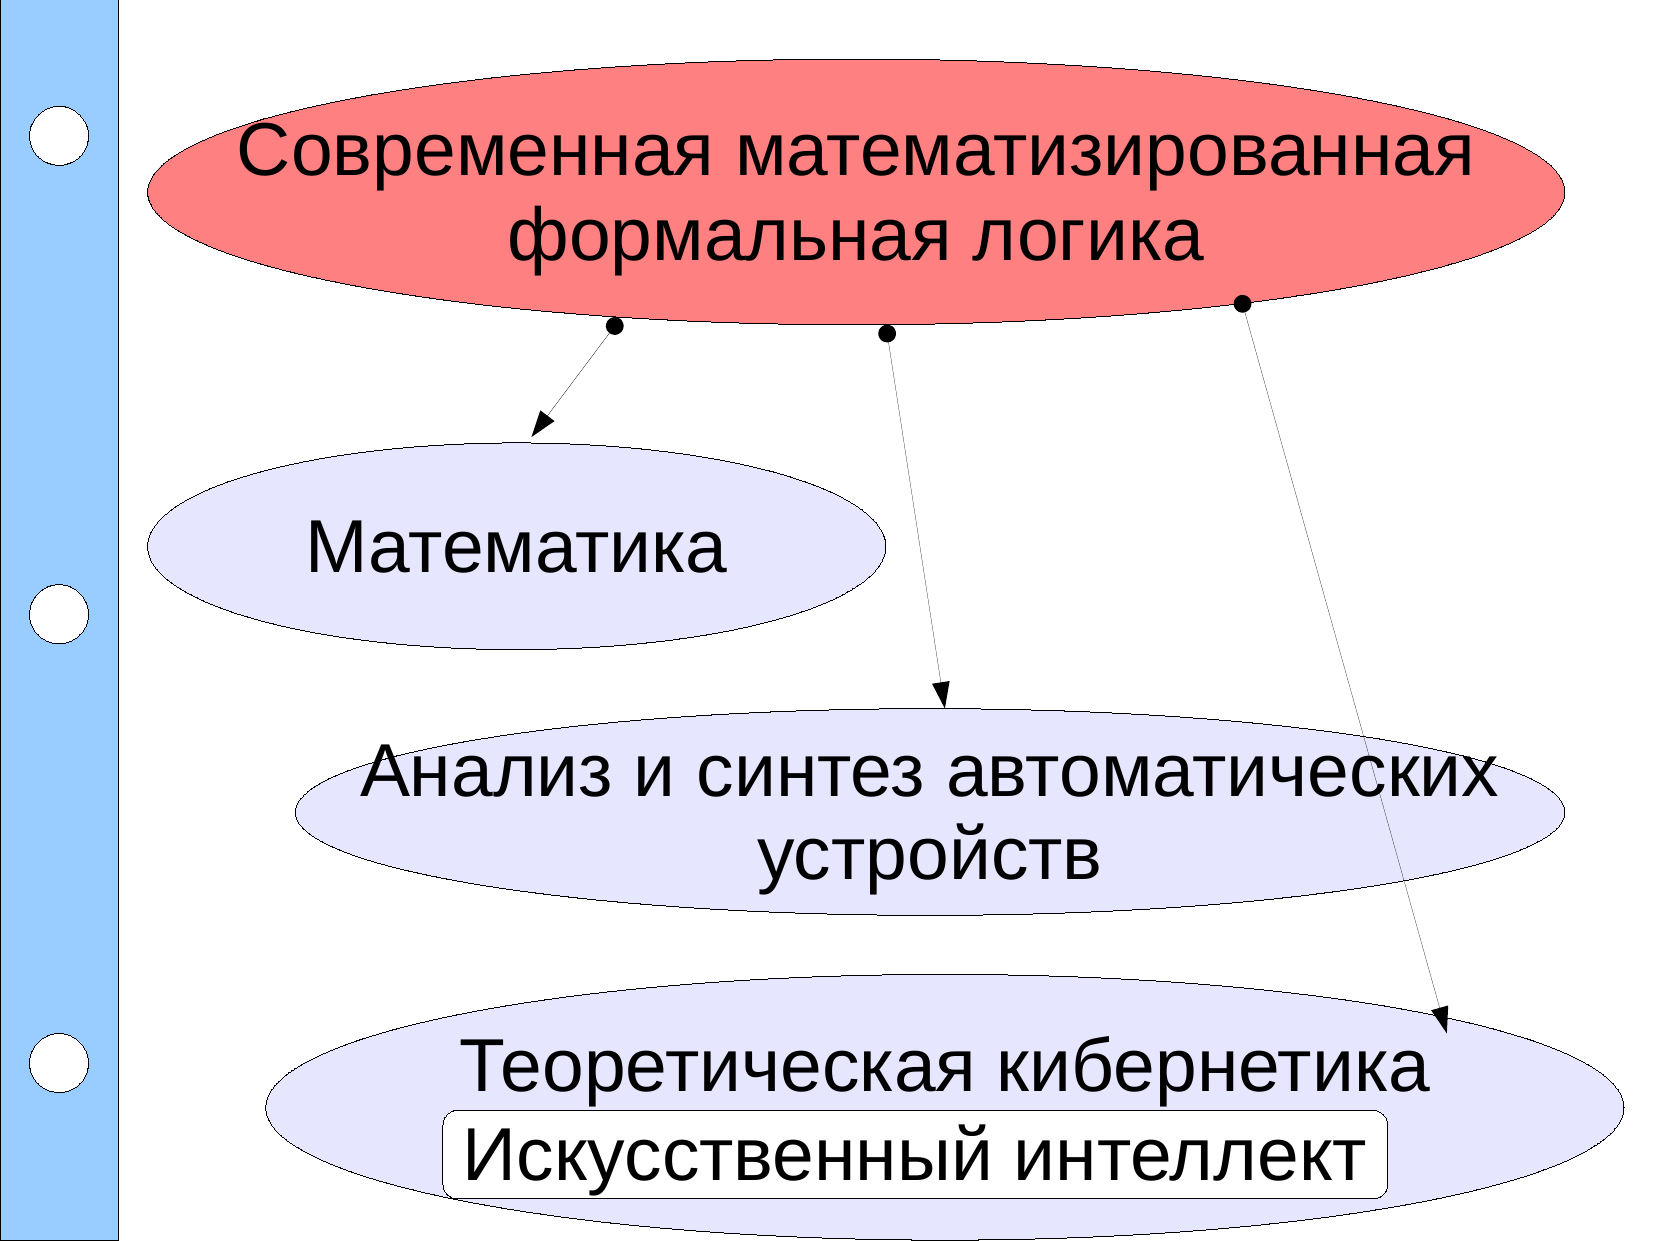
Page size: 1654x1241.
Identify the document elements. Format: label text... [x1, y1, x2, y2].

text_box Теоретическая кибернетика [265, 974, 1625, 1241]
text_box Современная математизированная формальная логика [147, 59, 1565, 325]
text_box Математика [147, 442, 886, 650]
text_box Искусственный интеллект [442, 1110, 1388, 1199]
text_box Анализ и синтез автоматических устройств [1364, 736, 1565, 881]
text_box [0, 0, 119, 1241]
text_box Анализ и синтез автоматических устройств [295, 708, 1403, 916]
